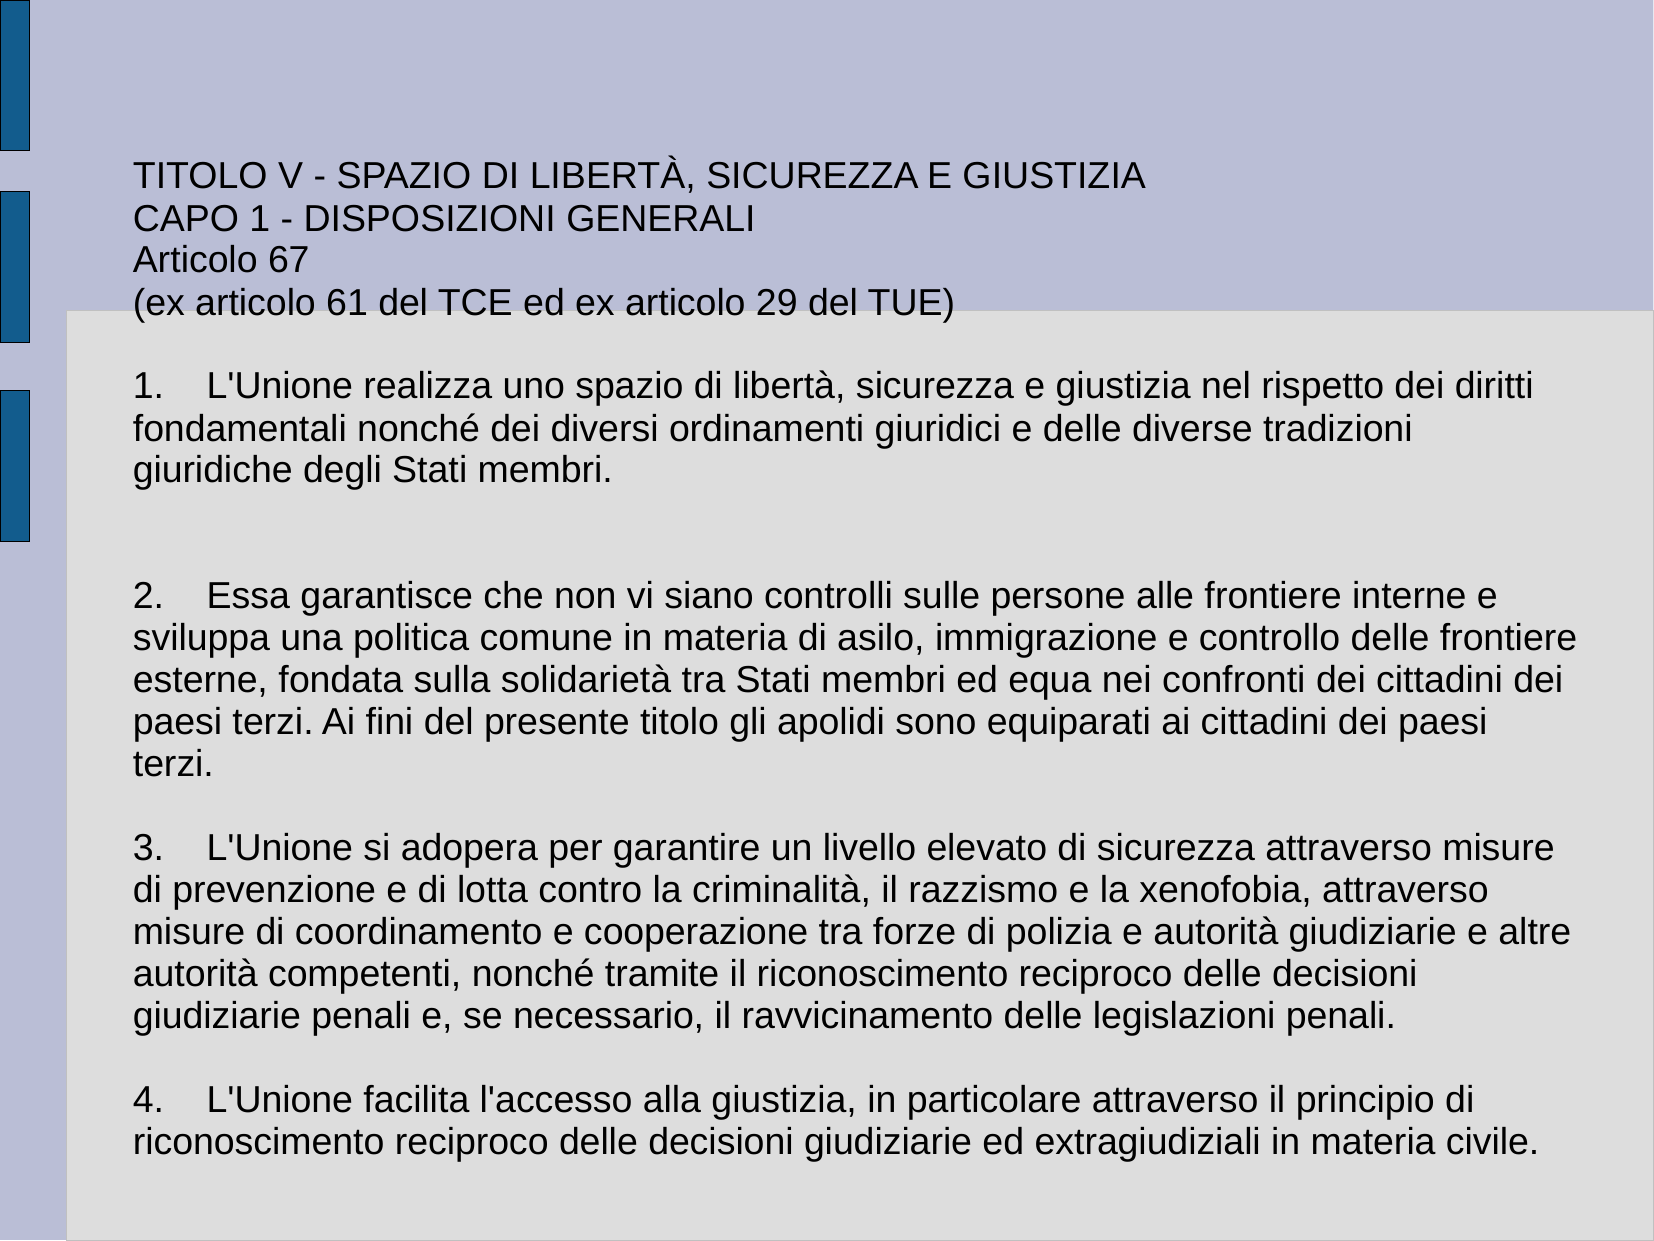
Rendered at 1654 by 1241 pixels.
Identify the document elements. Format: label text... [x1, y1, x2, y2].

text_box TITOLO V - SPAZIO DI LIBERTÀ, SICUREZZA E GIUSTIZIA CAPO 1 - DISPOSIZIONI GENERALI Articolo 67 (ex articolo 61 del TCE ed ex articolo 29 del TUE) 1. L'Unione realizza uno spazio di libertà, sicurezza e giustizia nel rispetto dei diritti fondamentali nonché dei diversi ordinamenti giuridici e delle diverse tradizioni giuridiche degli Stati membri. 2. Essa garantisce che non vi siano controlli sulle persone alle frontiere interne e sviluppa una politica comune in materia di asilo, immigrazione e controllo delle frontiere esterne, fondata sulla solidarietà tra Stati membri ed equa nei confronti dei cittadini dei paesi terzi. Ai fini del presente titolo gli apolidi sono equiparati ai cittadini dei paesi terzi. 3. L'Unione si adopera per garantire un livello elevato di sicurezza attraverso misure di prevenzione e di lotta contro la criminalità, il razzismo e la xenofobia, attraverso misure di coordinamento e cooperazione tra forze di polizia e autorità giudiziarie e altre autorità competenti, nonché tramite il riconoscimento reciproco delle decisioni giudiziarie penali e, se necessario, il ravvicinamento delle legislazioni penali. 4. L'Unione facilita l'accesso alla giustizia, in particolare attraverso il principio di riconoscimento reciproco delle decisioni giudiziarie ed extragiudiziali in materia civile. [118, 147, 1595, 1214]
